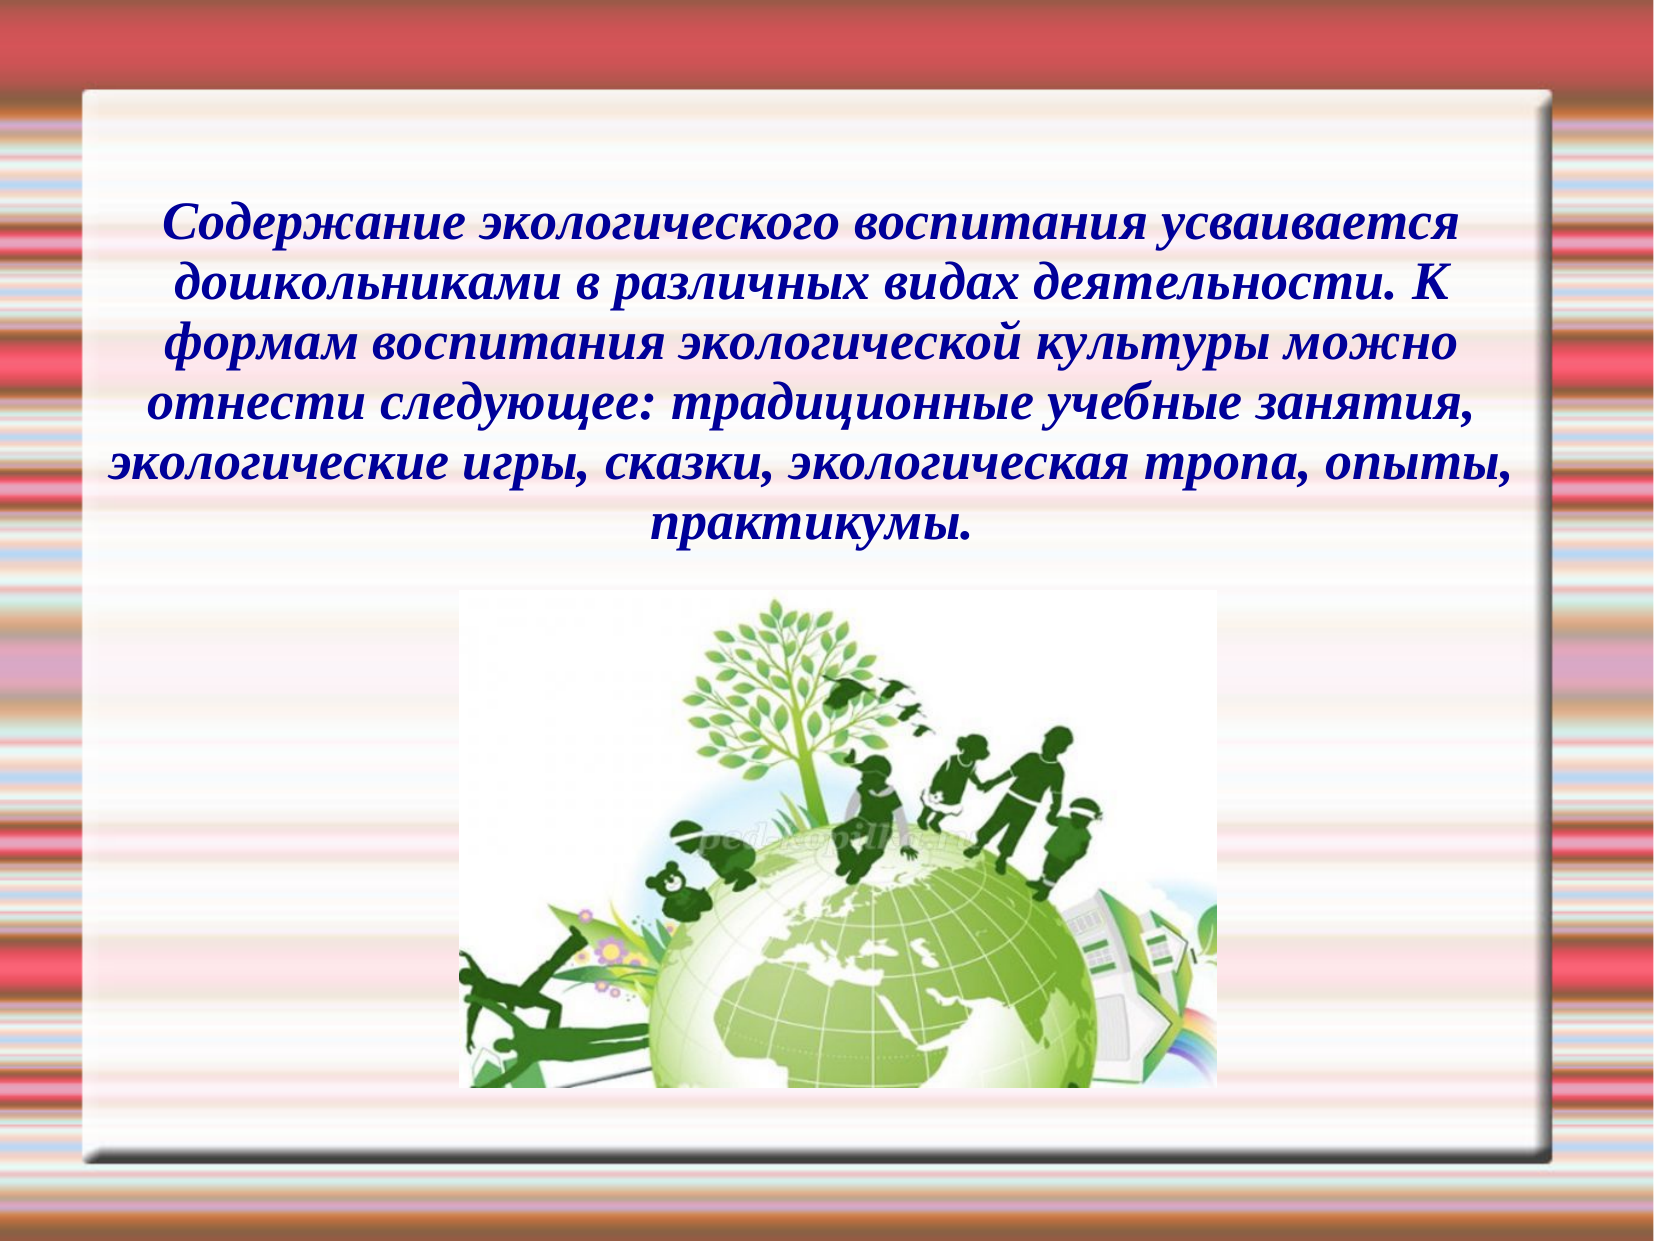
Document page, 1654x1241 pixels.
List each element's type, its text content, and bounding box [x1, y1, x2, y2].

picture [0, 0, 1654, 1241]
title Содержание экологического воспитания усваивается дошкольниками в различных видах деятельности. К формам воспитания экологической культуры можно отнести следующее: традиционные учебные занятия, экологические игры, сказки, экологическая тропа, опыты, практикумы. [106, 188, 1519, 554]
